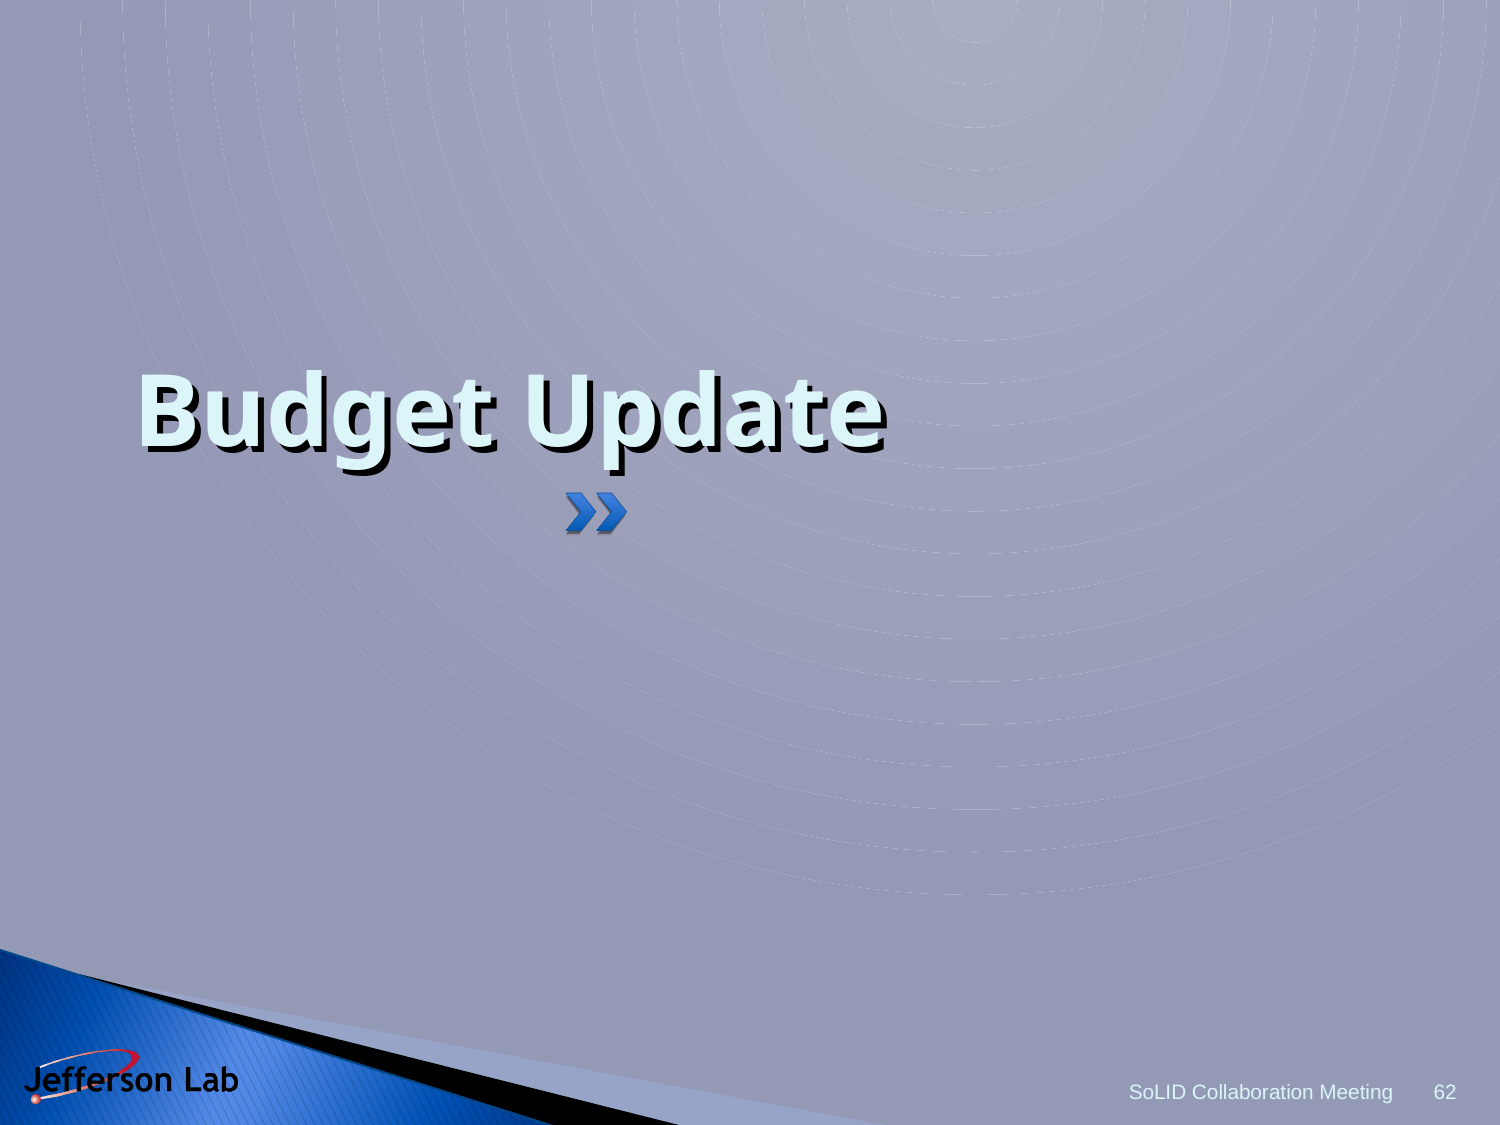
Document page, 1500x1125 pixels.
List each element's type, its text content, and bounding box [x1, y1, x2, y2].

text_box SoLID Collaboration Meeting [1103, 1051, 1418, 1112]
title Budget Update [118, 173, 1394, 474]
text_box 62 [1418, 1051, 1479, 1112]
